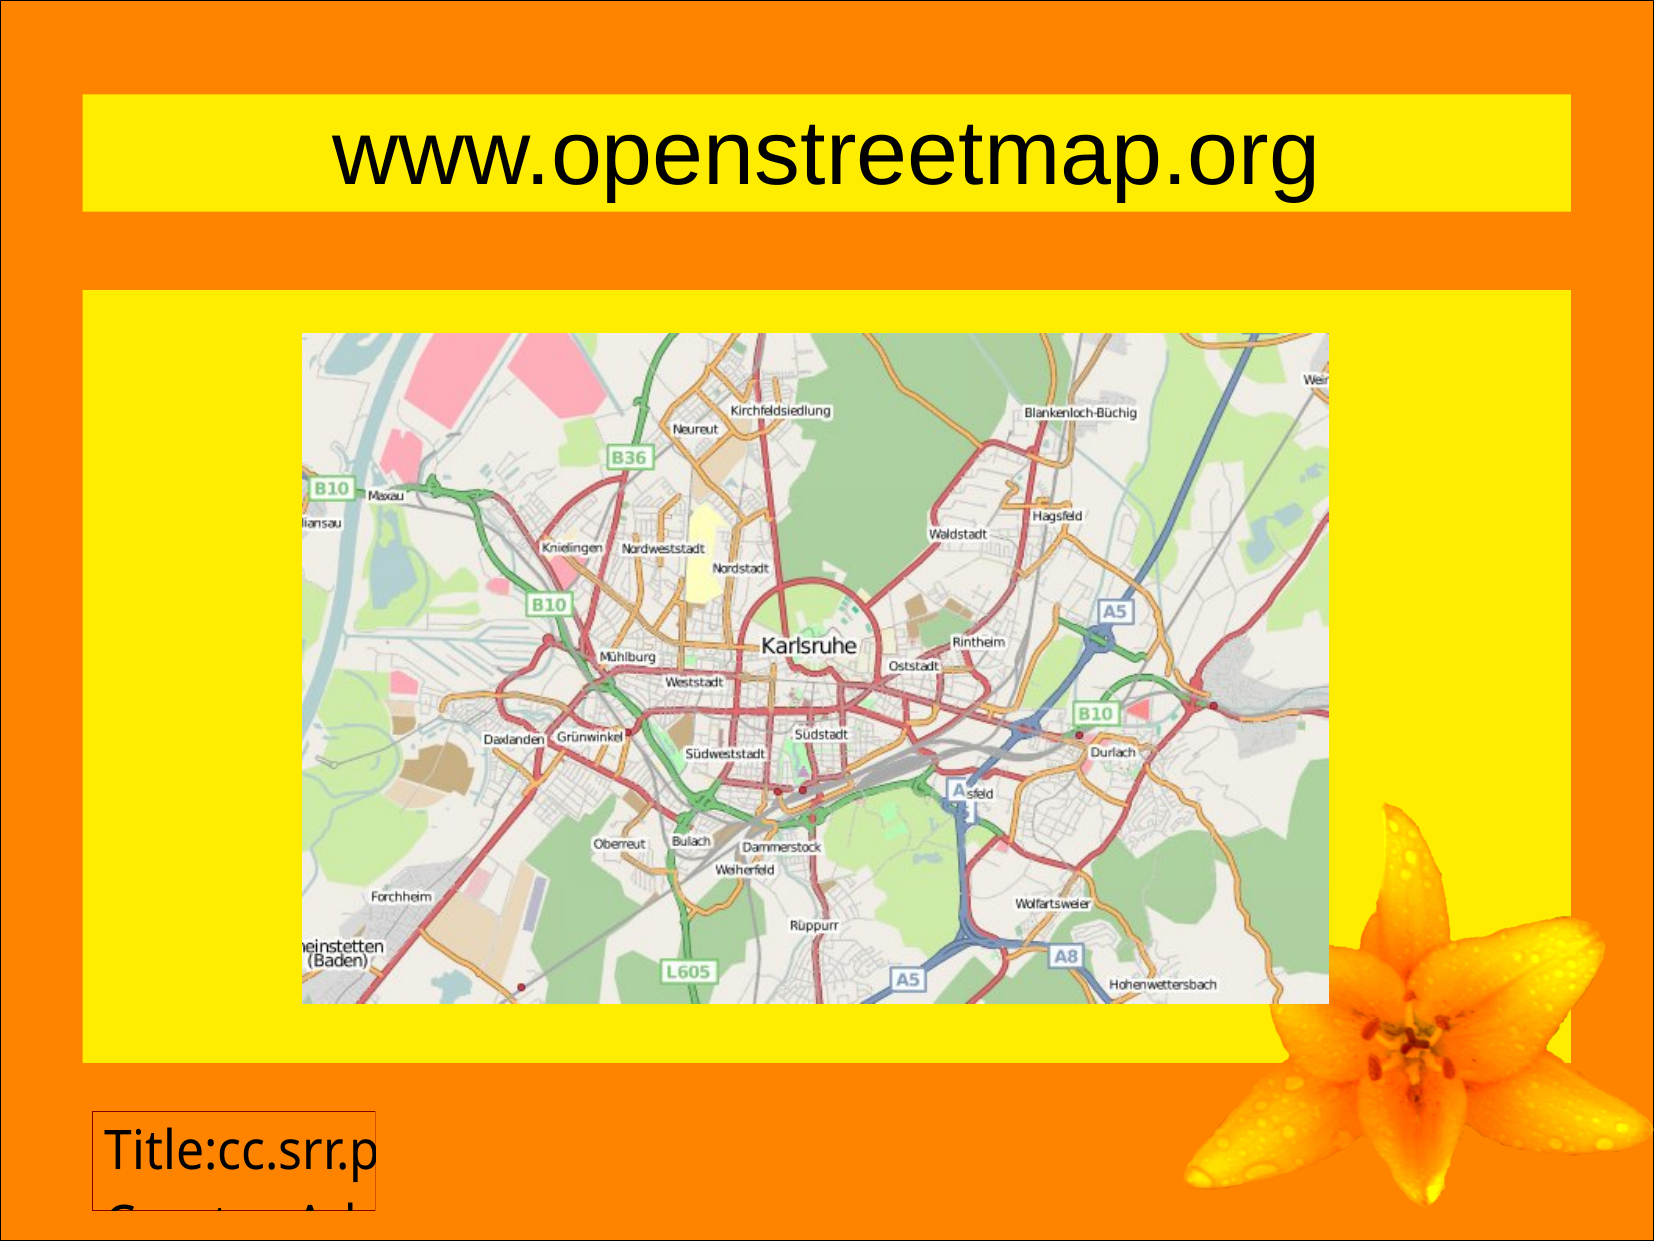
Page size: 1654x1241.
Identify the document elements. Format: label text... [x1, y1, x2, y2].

picture [302, 333, 1654, 1241]
picture [88, 1108, 376, 1211]
text_box [0, 0, 1654, 1241]
text_box www.openstreetmap.org [82, 94, 1571, 212]
